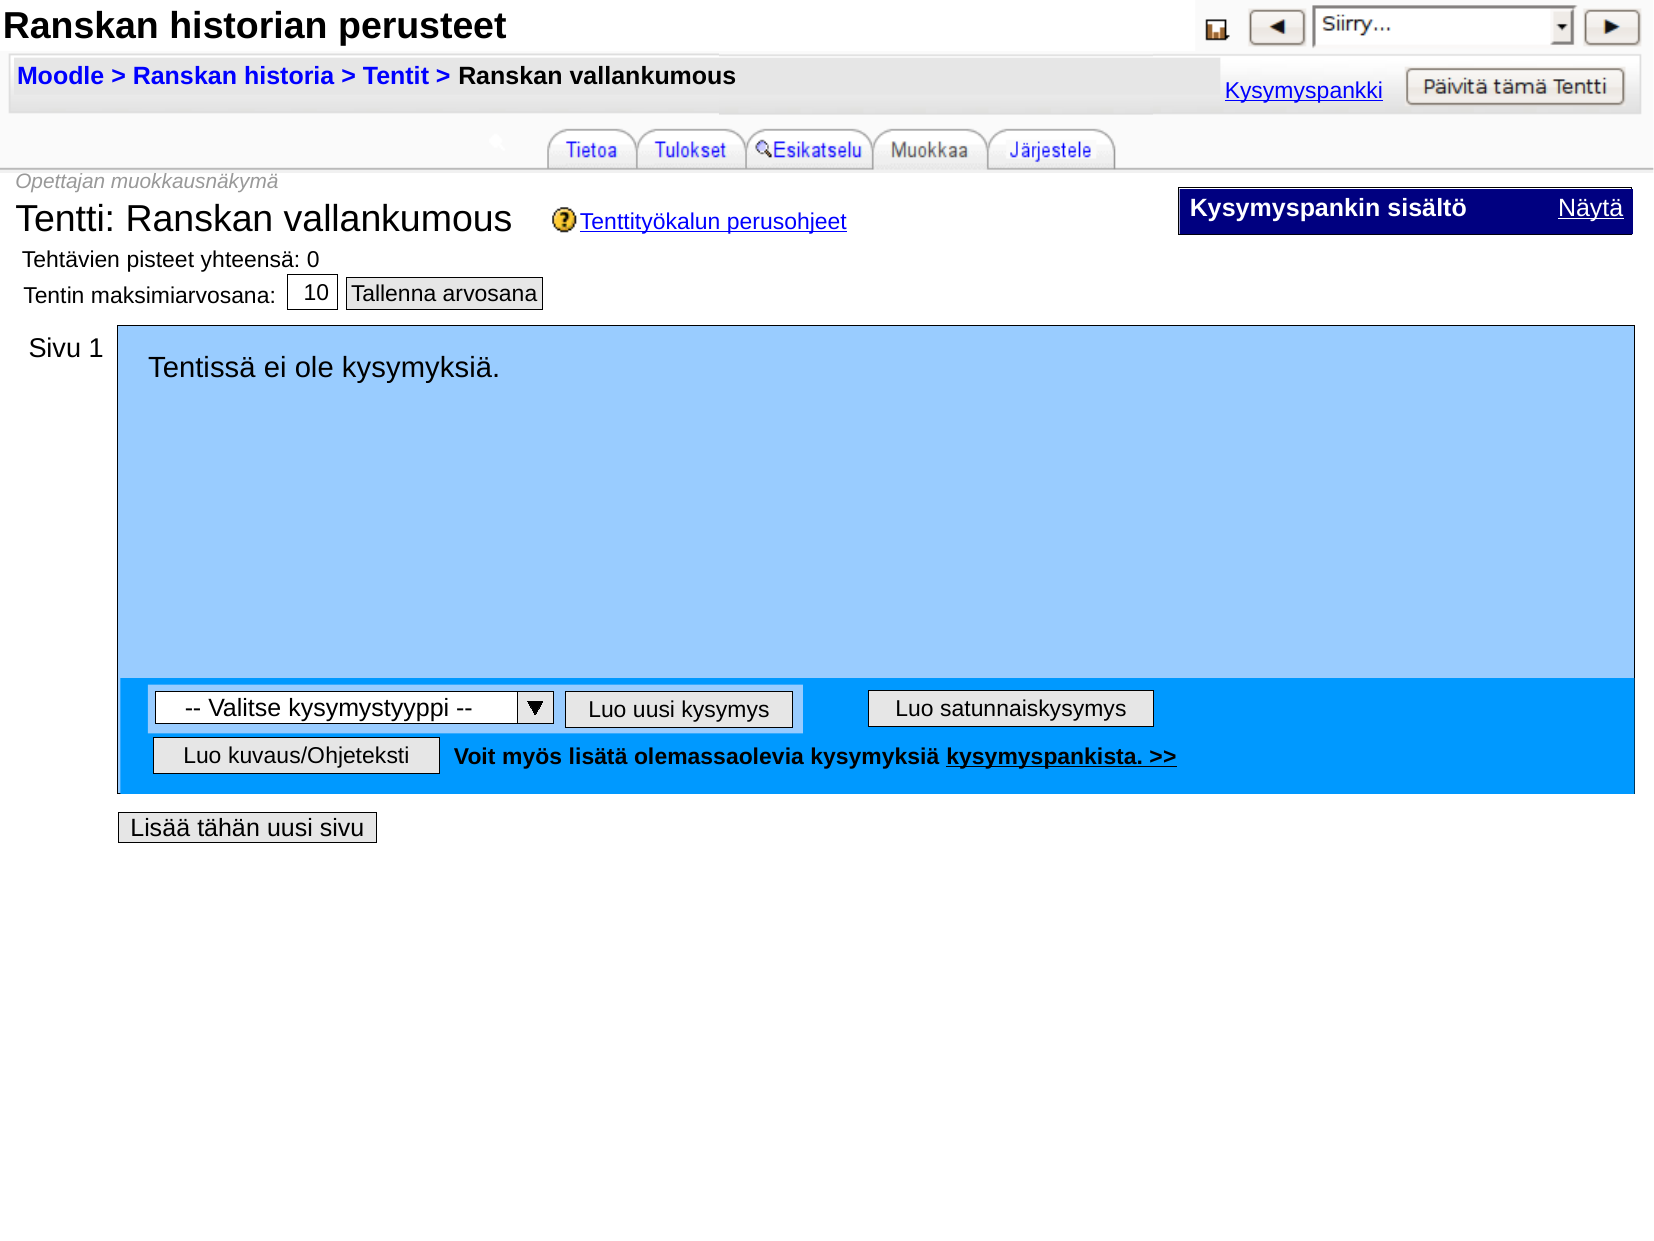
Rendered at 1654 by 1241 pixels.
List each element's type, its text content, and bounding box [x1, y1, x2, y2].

picture [0, 0, 1654, 173]
text_box Luo satunnaiskysymys [868, 690, 1154, 727]
text_box Tehtävien pisteet yhteensä: 0 [18, 242, 323, 277]
text_box Tentin maksimiarvosana: [20, 278, 280, 313]
text_box Ranskan historian perusteet [0, 0, 1196, 52]
picture [551, 206, 578, 234]
text_box Tentissä ei ole kysymyksiä. [145, 346, 610, 398]
text_box 10 [287, 274, 338, 310]
text_box Kysymyspankin sisältö Näytä [1179, 189, 1633, 235]
text_box Tallenna arvosana [346, 277, 543, 310]
text_box Sivu 1 [25, 328, 107, 369]
text_box Luo kuvaus/Ohjeteksti [153, 737, 440, 774]
text_box -- Valitse kysymystyyppi -- [155, 691, 517, 724]
text_box [1178, 187, 1632, 235]
text_box Lisää tähän uusi sivu [118, 812, 377, 843]
text_box Tentti: Ranskan vallankumous [12, 193, 516, 245]
text_box Voit myös lisätä olemassaolevia kysymyksiä kysymyspankista. >> [450, 739, 1176, 774]
text_box Tenttityökalun perusohjeet [577, 204, 851, 239]
text_box [117, 325, 1635, 794]
text_box Moodle > Ranskan historia > Tentit > Ranskan vallankumous [14, 57, 1221, 95]
text_box Kysymyspankki [1221, 73, 1386, 108]
text_box Opettajan muokkausnäkymä [12, 173, 282, 198]
text_box Luo uusi kysymys [565, 691, 793, 728]
